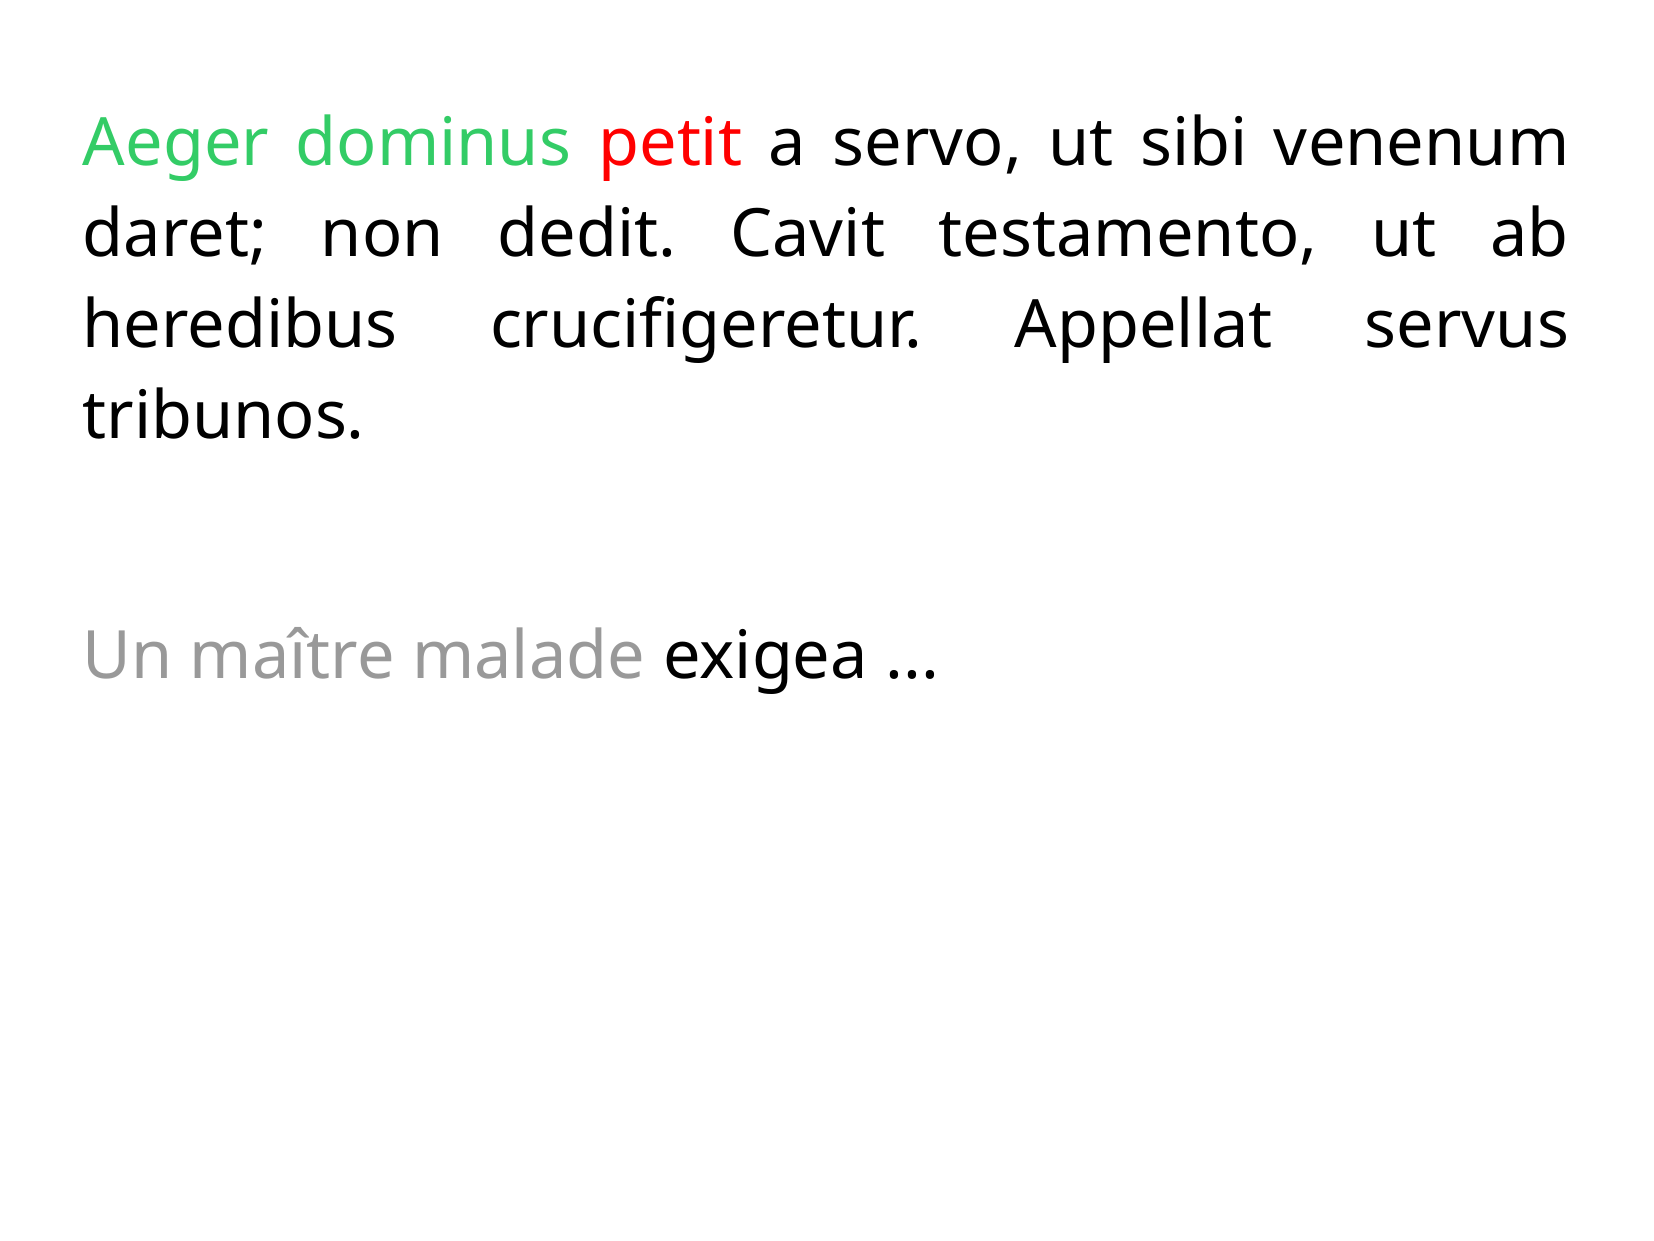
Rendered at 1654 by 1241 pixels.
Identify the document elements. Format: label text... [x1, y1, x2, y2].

list Aeger dominus petit a servo, ut sibi venenum daret; non dedit. Cavit testamento, ut ab heredibus crucifigeretur. Appellat servus tribunos. Un maître malade exigea ... [82, 94, 1571, 814]
